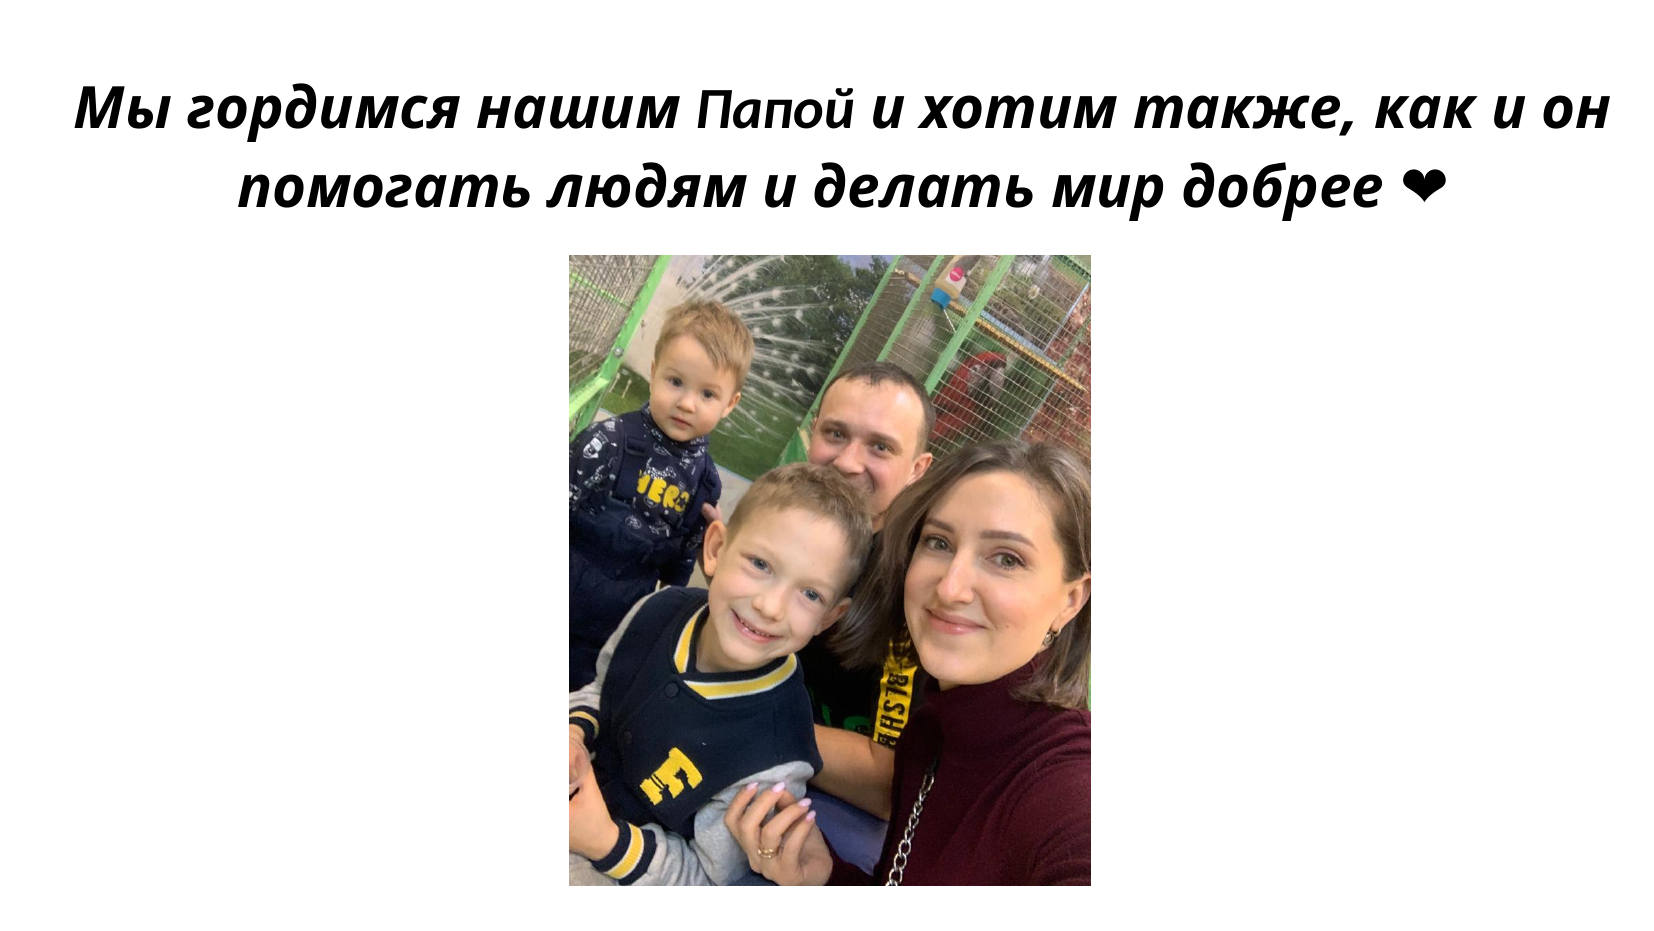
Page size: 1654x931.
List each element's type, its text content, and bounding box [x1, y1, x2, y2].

picture [569, 255, 1093, 886]
text_box Мы гордимся нашим Папой и хотим также, как и он помогать людям и делать мир добрее ❤️ [32, 59, 1654, 202]
